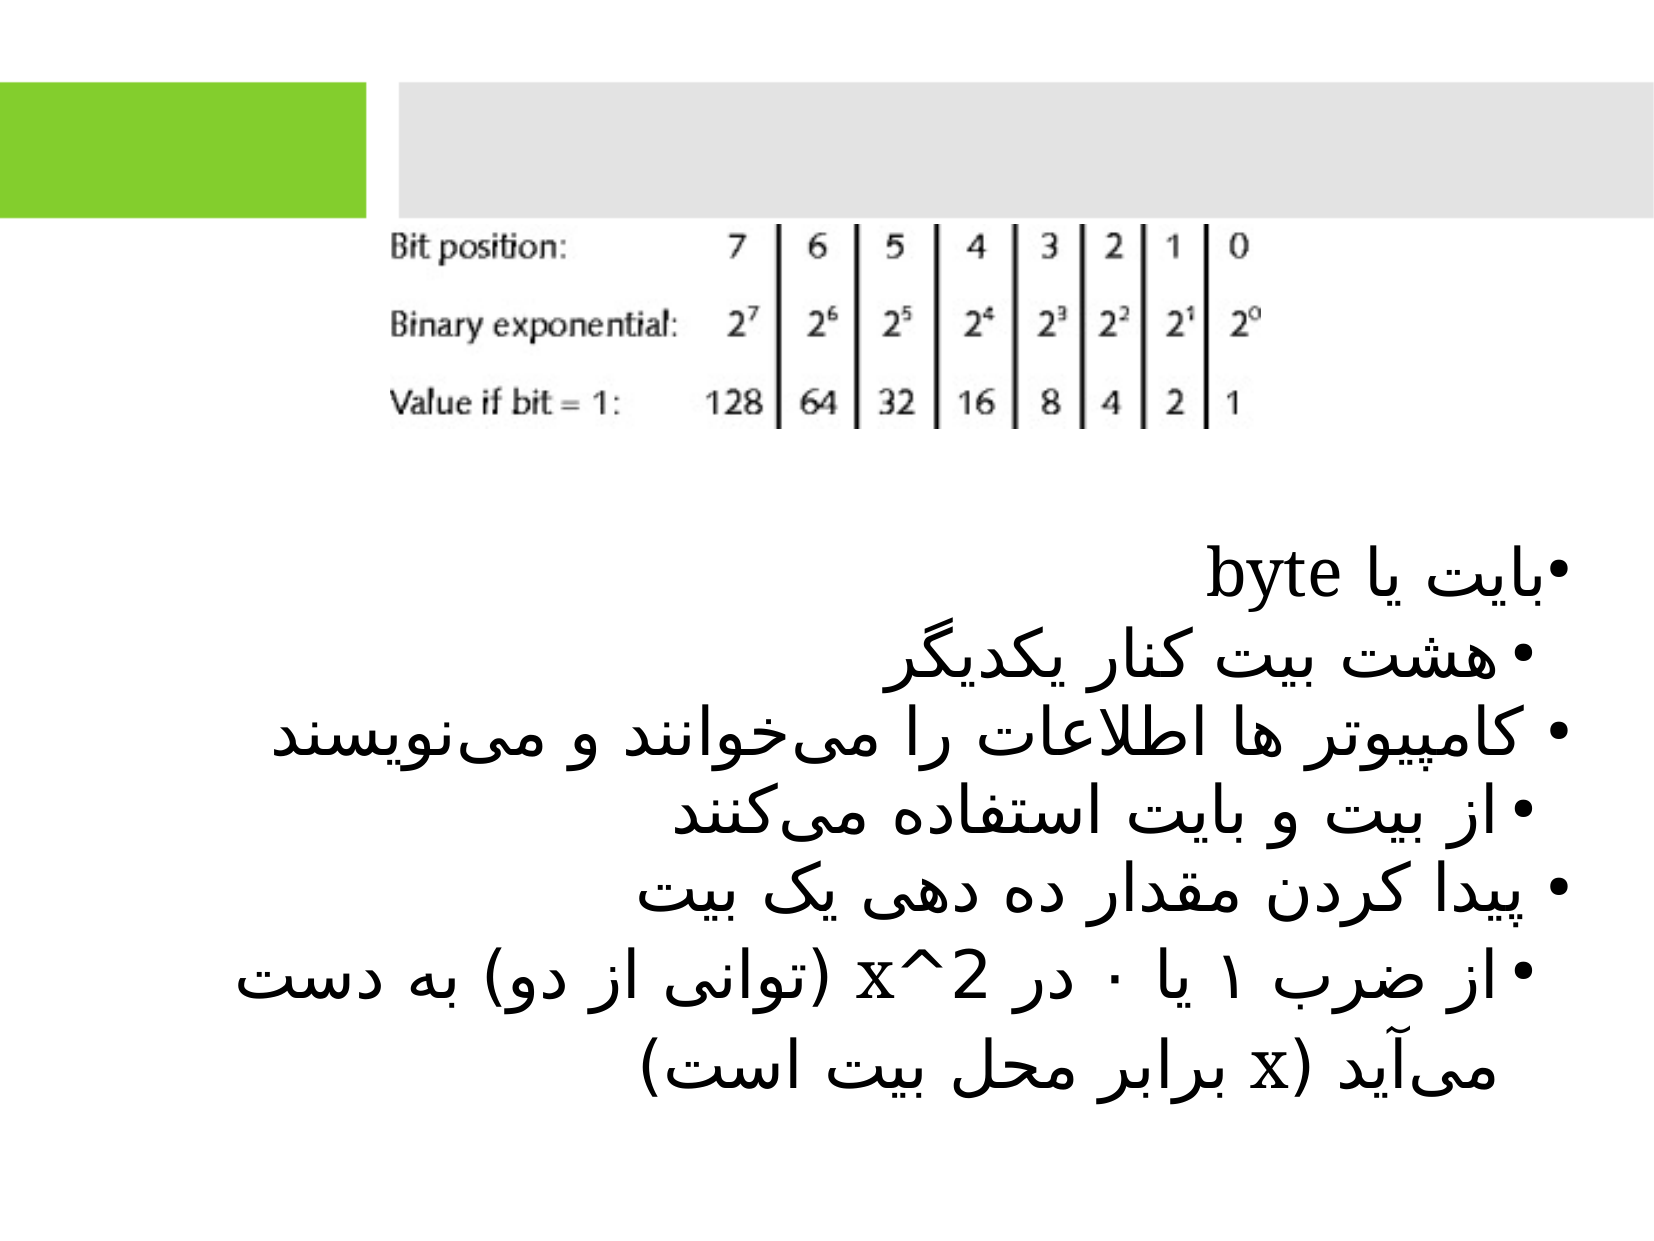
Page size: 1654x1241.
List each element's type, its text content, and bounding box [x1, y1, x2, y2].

picture [0, 0, 1654, 1241]
subtitle بایت یا byte هشت بیت کنار یکدیگر کامپیوتر ها اطلاعات را می‌خوانند و می‌نویسند از بیت و بایت استفاده می‌کنند پیدا کردن مقدار ده دهی یک بیت از ضرب ۱ یا ۰ در 2^x (توانی از دو) به دست می‌آید (x برابر محل بیت است) [82, 465, 1571, 1168]
